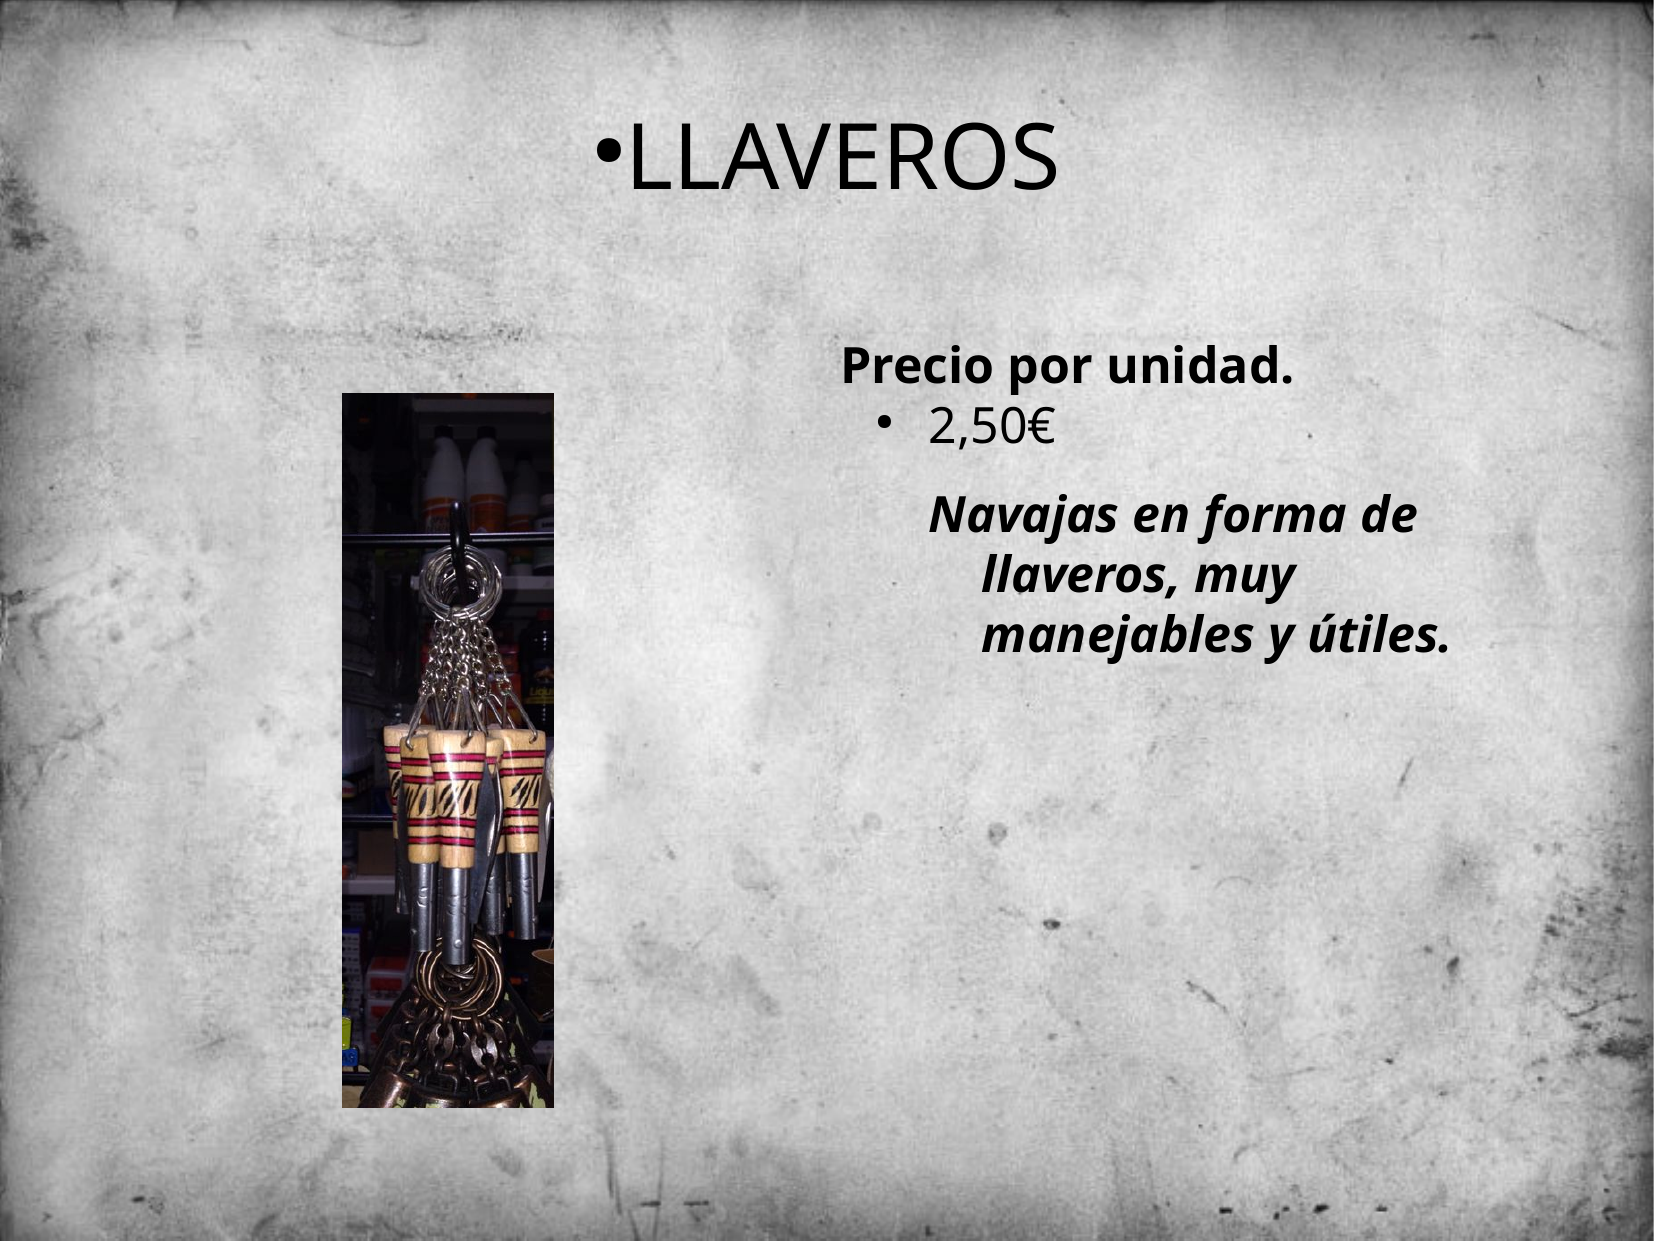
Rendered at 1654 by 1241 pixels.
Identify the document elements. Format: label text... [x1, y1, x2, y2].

list 2,50€ Navajas en forma de llaveros, muy manejables y útiles. [840, 393, 1572, 1108]
picture [0, 0, 1654, 1241]
list Precio por unidad. [840, 277, 1572, 393]
title LLAVEROS [82, 49, 1572, 257]
